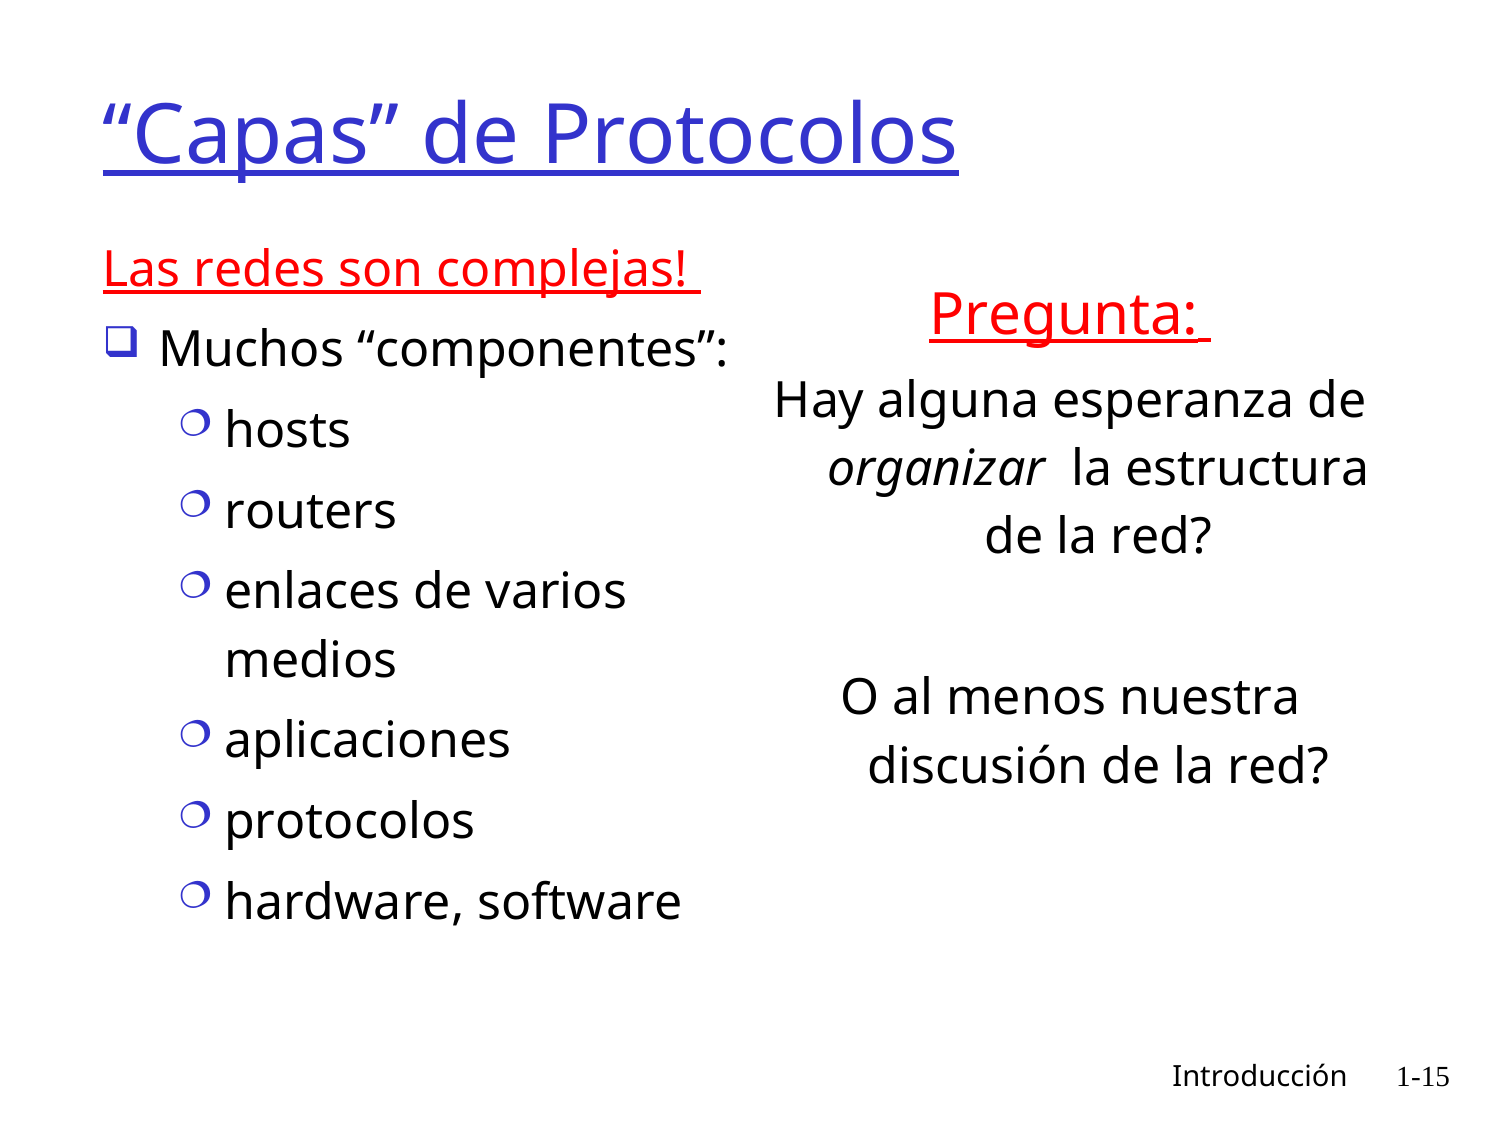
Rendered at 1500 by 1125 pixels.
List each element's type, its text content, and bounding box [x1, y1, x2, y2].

text_box 1-<number> [1362, 1050, 1466, 1125]
title “Capas” de Protocolos [87, 37, 1363, 225]
list Las redes son complejas! Muchos “componentes”: hosts routers enlaces de varios medios aplicaciones protocolos hardware, software [87, 224, 751, 988]
list Pregunta: Hay alguna esperanza de organizar la estructura de la red? O al menos nuestra discusión de la red? [746, 264, 1394, 953]
text_box Introducción [887, 1050, 1362, 1125]
